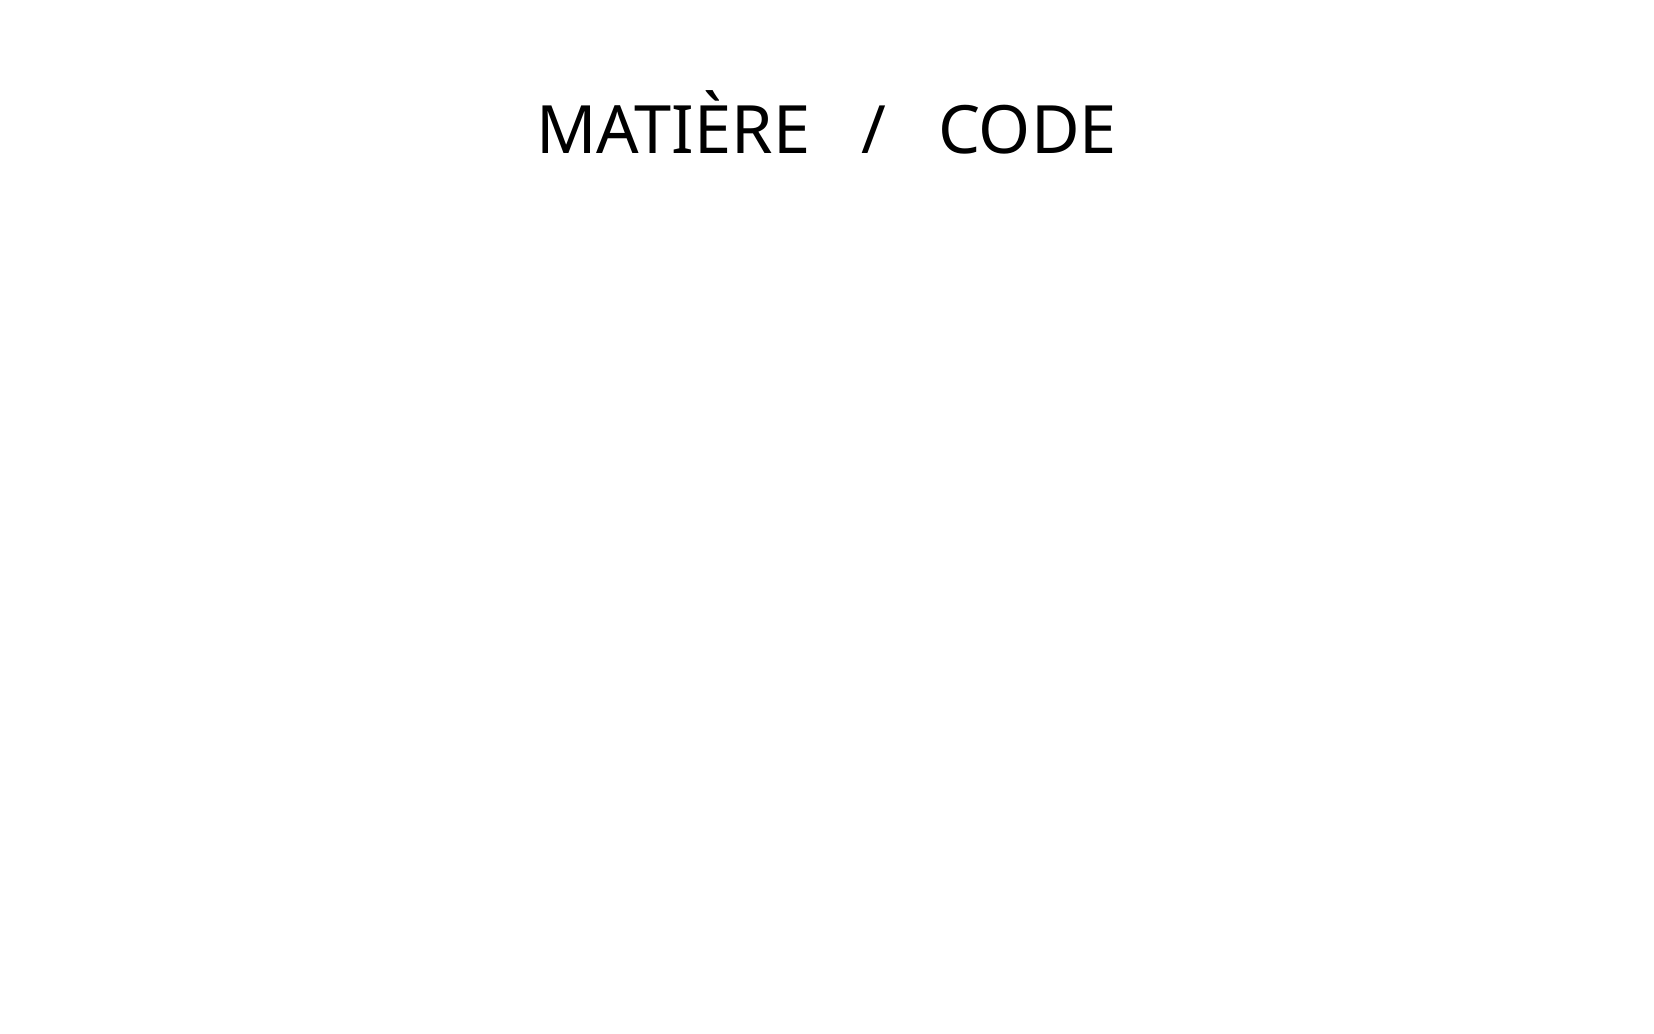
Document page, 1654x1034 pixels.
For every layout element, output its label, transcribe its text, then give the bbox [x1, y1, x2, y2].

title MATIÈRE / CODE [82, 41, 1571, 214]
